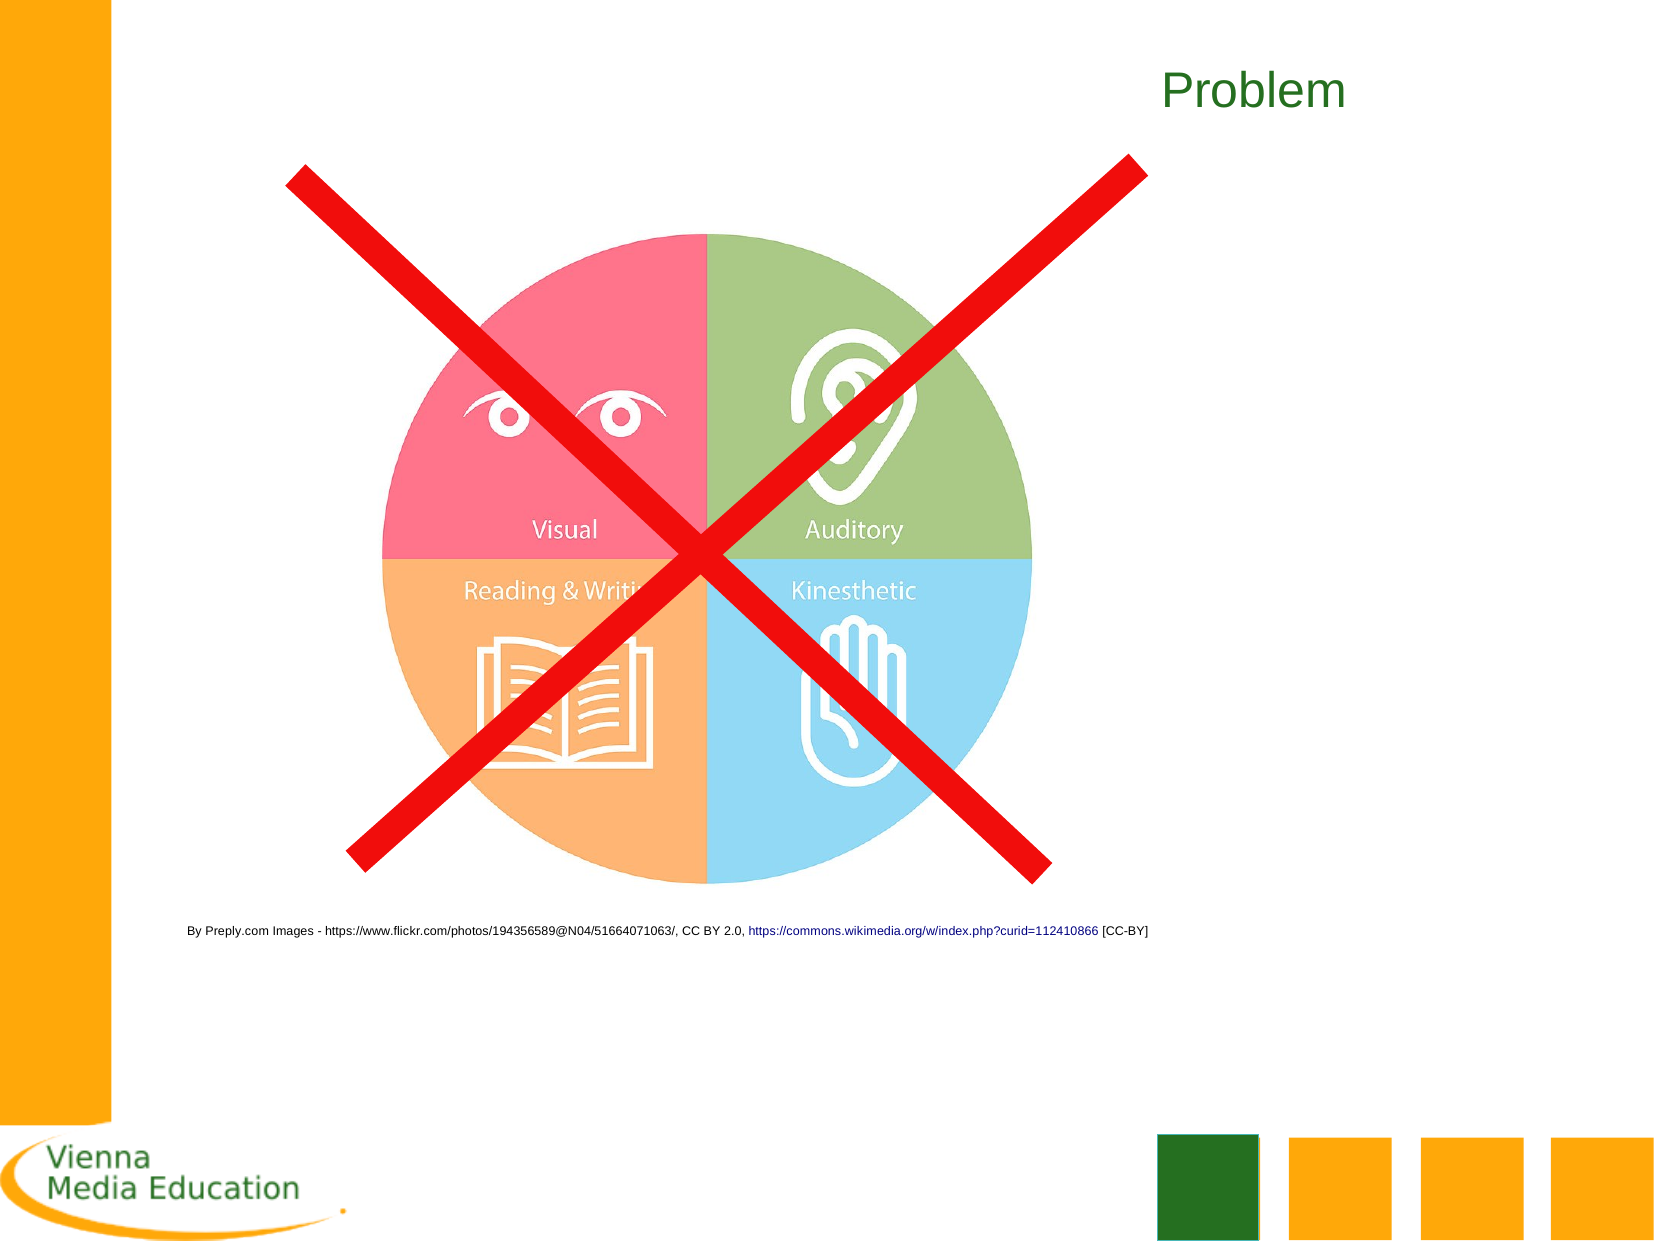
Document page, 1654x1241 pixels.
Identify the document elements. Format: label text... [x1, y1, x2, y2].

picture [338, 193, 1083, 533]
text_box Problem [1161, 62, 1441, 125]
picture [0, 1114, 398, 1241]
text_box By Preply.com Images - https://www.flickr.com/photos/194356589@N04/51664071063/, CC BY 2.0, https://commons.wikimedia.org/w/index.php?curid=112410866 [CC-BY] [187, 923, 1177, 941]
picture [219, 193, 1194, 924]
text_box [1157, 1134, 1259, 1241]
